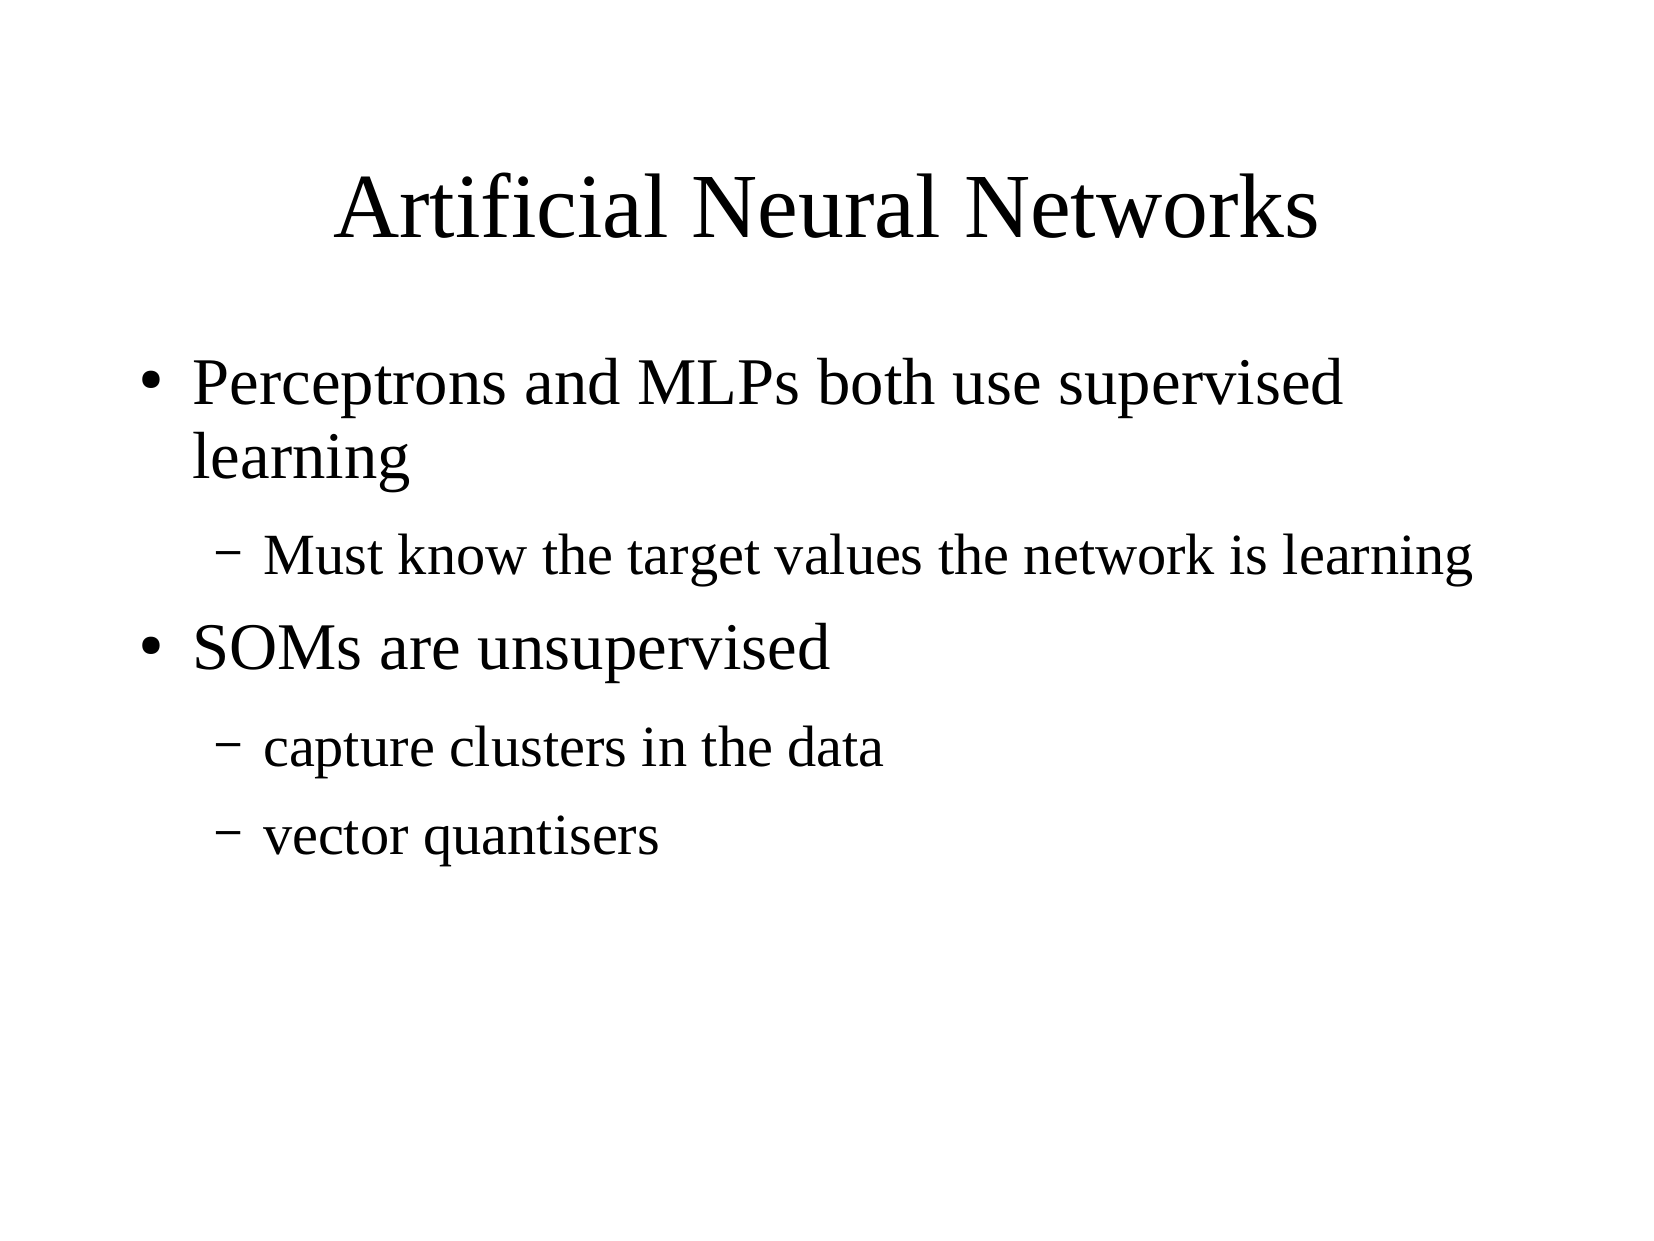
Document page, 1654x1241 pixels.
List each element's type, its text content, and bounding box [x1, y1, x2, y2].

title Artificial Neural Networks [121, 102, 1534, 311]
list Perceptrons and MLPs both use supervised learning Must know the target values the network is learning SOMs are unsupervised capture clusters in the data vector quantisers [121, 344, 1534, 1127]
